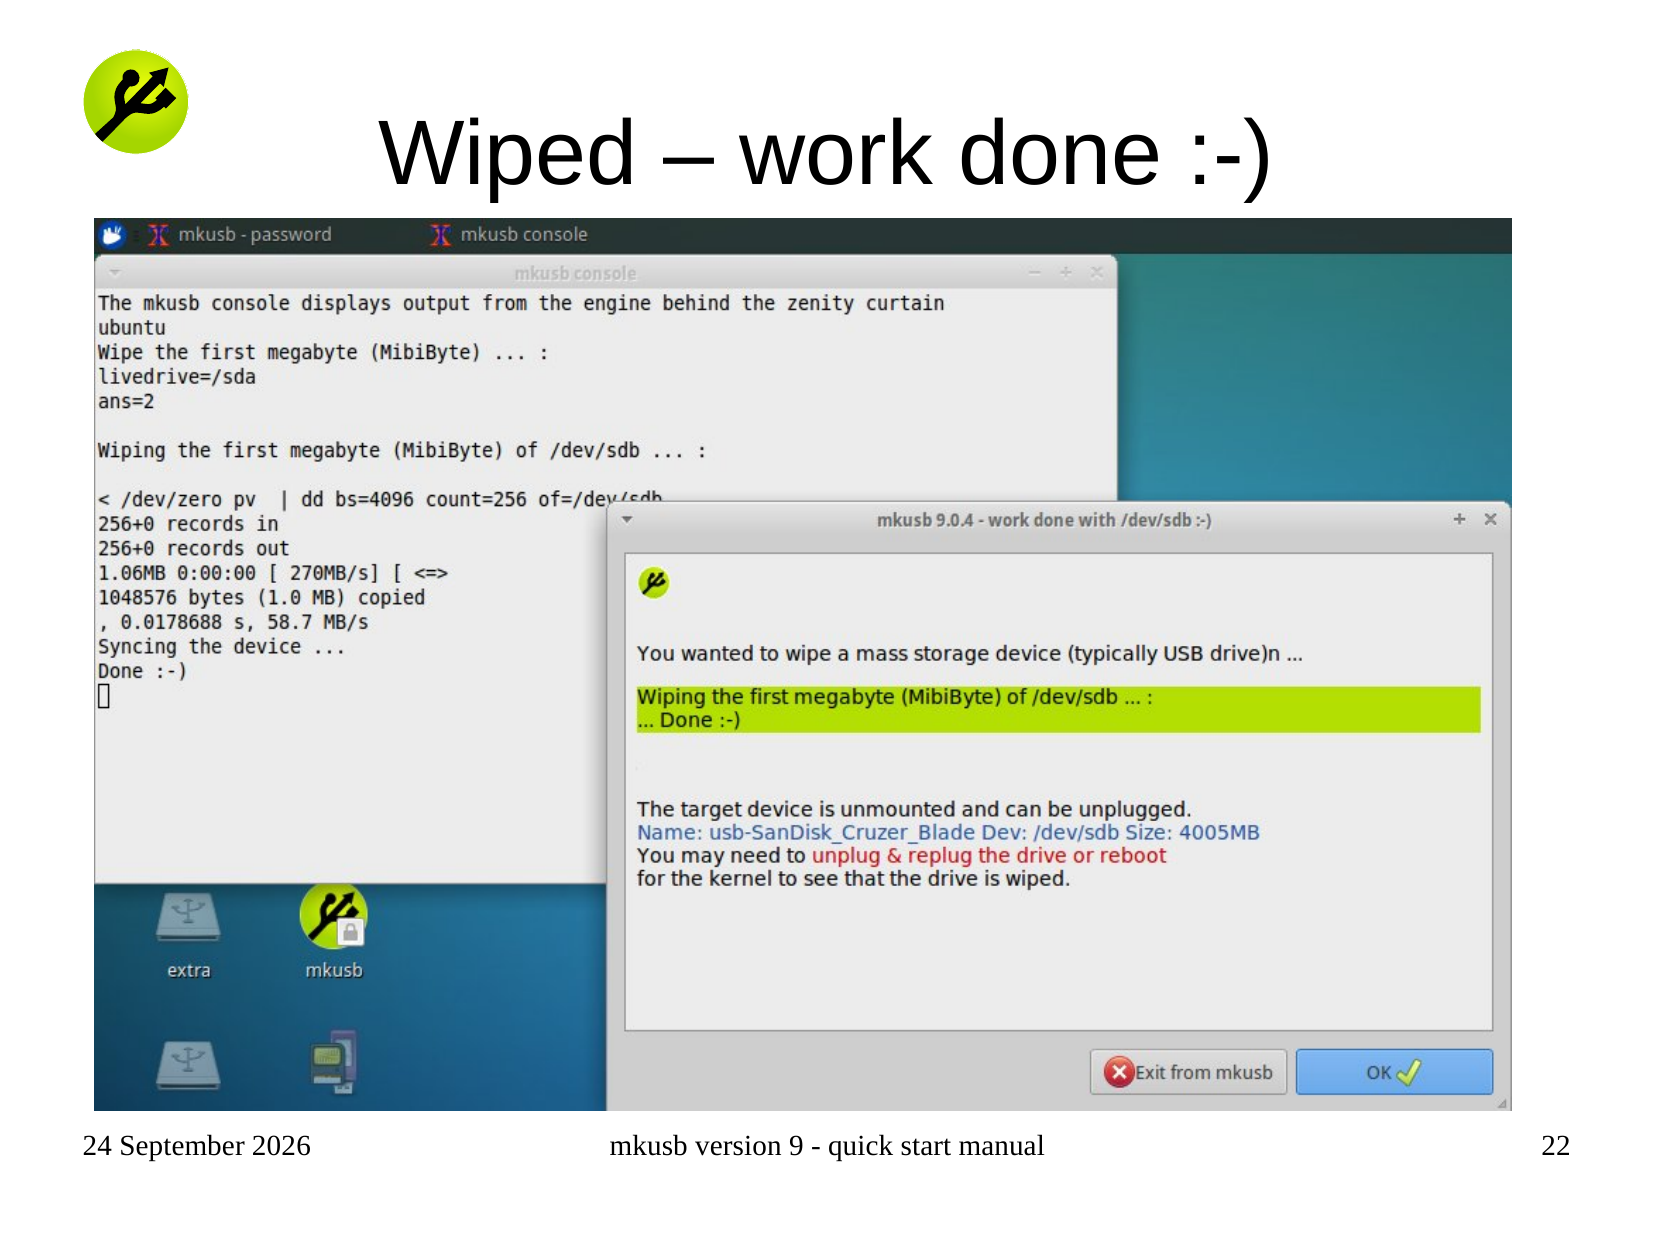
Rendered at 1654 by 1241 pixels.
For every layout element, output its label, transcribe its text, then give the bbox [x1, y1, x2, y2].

title Wiped – work done :-) [82, 49, 1571, 257]
picture [94, 218, 1512, 1111]
